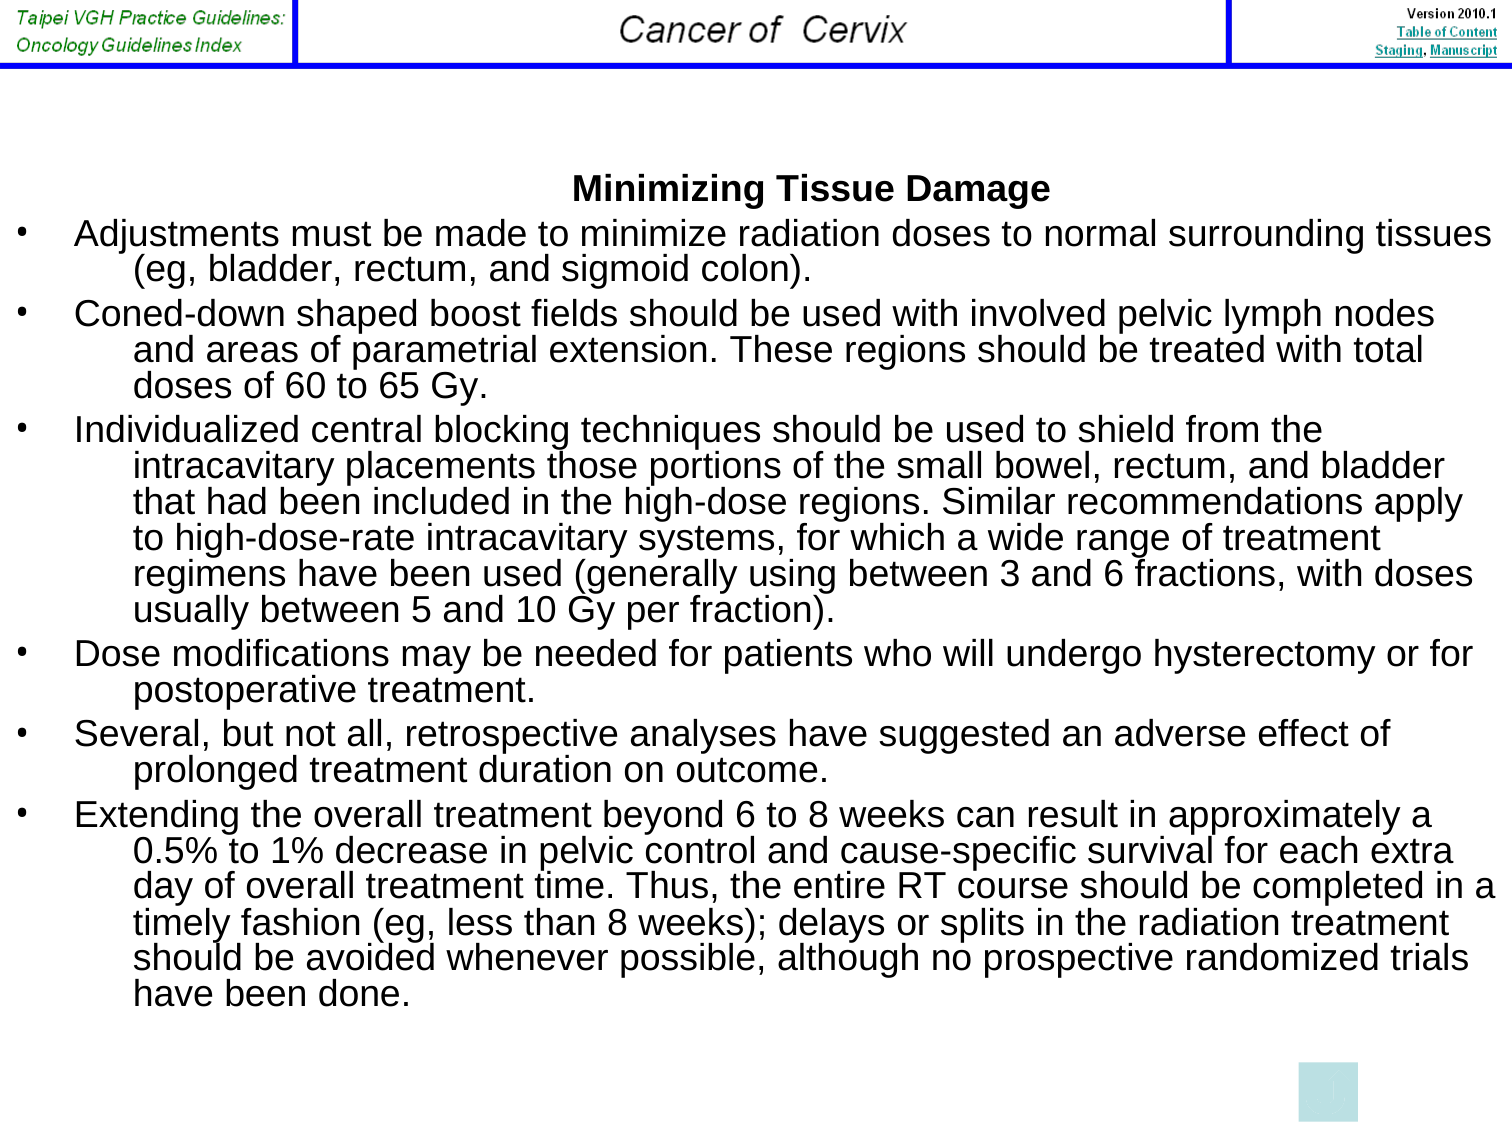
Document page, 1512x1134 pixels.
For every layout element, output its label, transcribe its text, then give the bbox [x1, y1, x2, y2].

list Minimizing Tissue Damage Adjustments must be made to minimize radiation doses to normal surrounding tissues (eg, bladder, rectum, and sigmoid colon). Coned-down shaped boost fields should be used with involved pelvic lymph nodes and areas of parametrial extension. These regions should be treated with total doses of 60 to 65 Gy. Individualized central blocking techniques should be used to shield from the intracavitary placements those portions of the small bowel, rectum, and bladder that had been included in the high-dose regions. Similar recommendations apply to high-dose-rate intracavitary systems, for which a wide range of treatment regimens have been used (generally using between 3 and 6 fractions, with doses usually between 5 and 10 Gy per fraction). Dose modifications may be needed for patients who will undergo hysterectomy or for postoperative treatment. Several, but not all, retrospective analyses have suggested an adverse effect of prolonged treatment duration on outcome. Extending the overall treatment beyond 6 to 8 weeks can result in approximately a 0.5% to 1% decrease in pelvic control and cause-specific survival for each extra day of overall treatment time. Thus, the entire RT course should be completed in a timely fashion (eg, less than 8 weeks); delays or splits in the radiation treatment should be avoided whenever possible, although no prospective randomized trials have been done. [0, 165, 1512, 1052]
